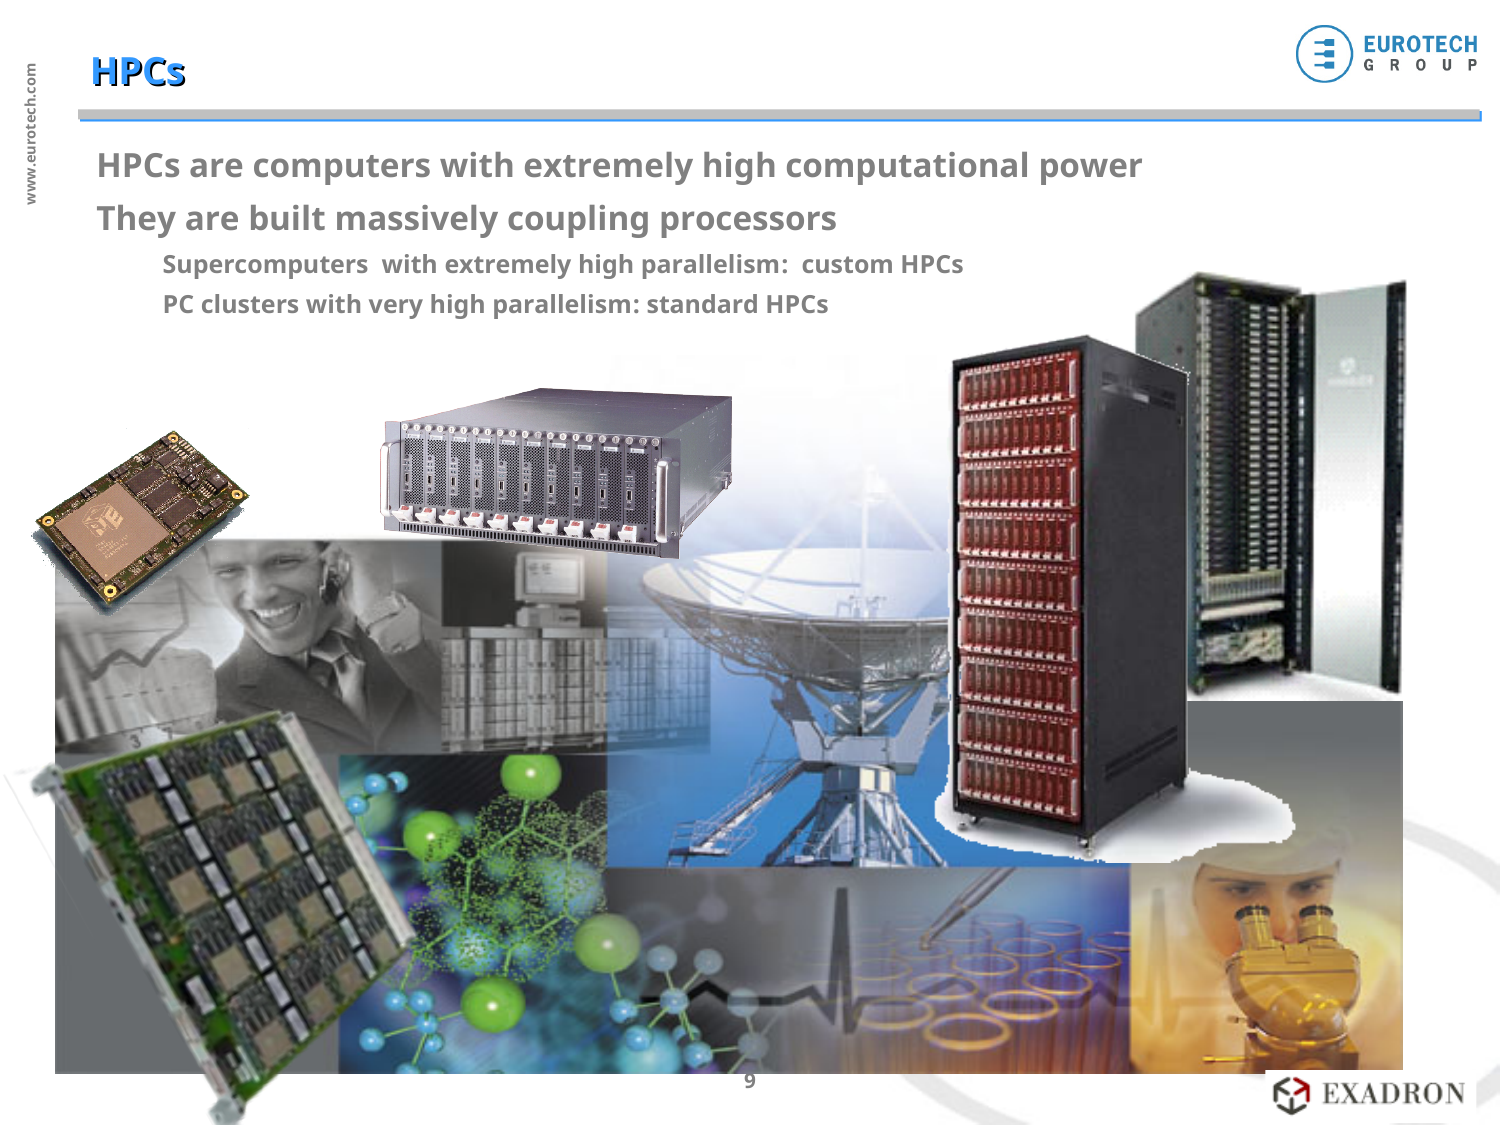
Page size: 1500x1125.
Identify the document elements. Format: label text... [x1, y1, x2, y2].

picture [1295, 24, 1477, 83]
text_box HPCs are computers with extremely high computational power They are built massively coupling processors Supercomputers with extremely high parallelism: custom HPCs PC clusters with very high parallelism: standard HPCs [72, 133, 1420, 313]
picture [2, 355, 1500, 1125]
chart [927, 313, 1414, 863]
title HPCs [74, 39, 1190, 101]
chart [31, 427, 252, 617]
